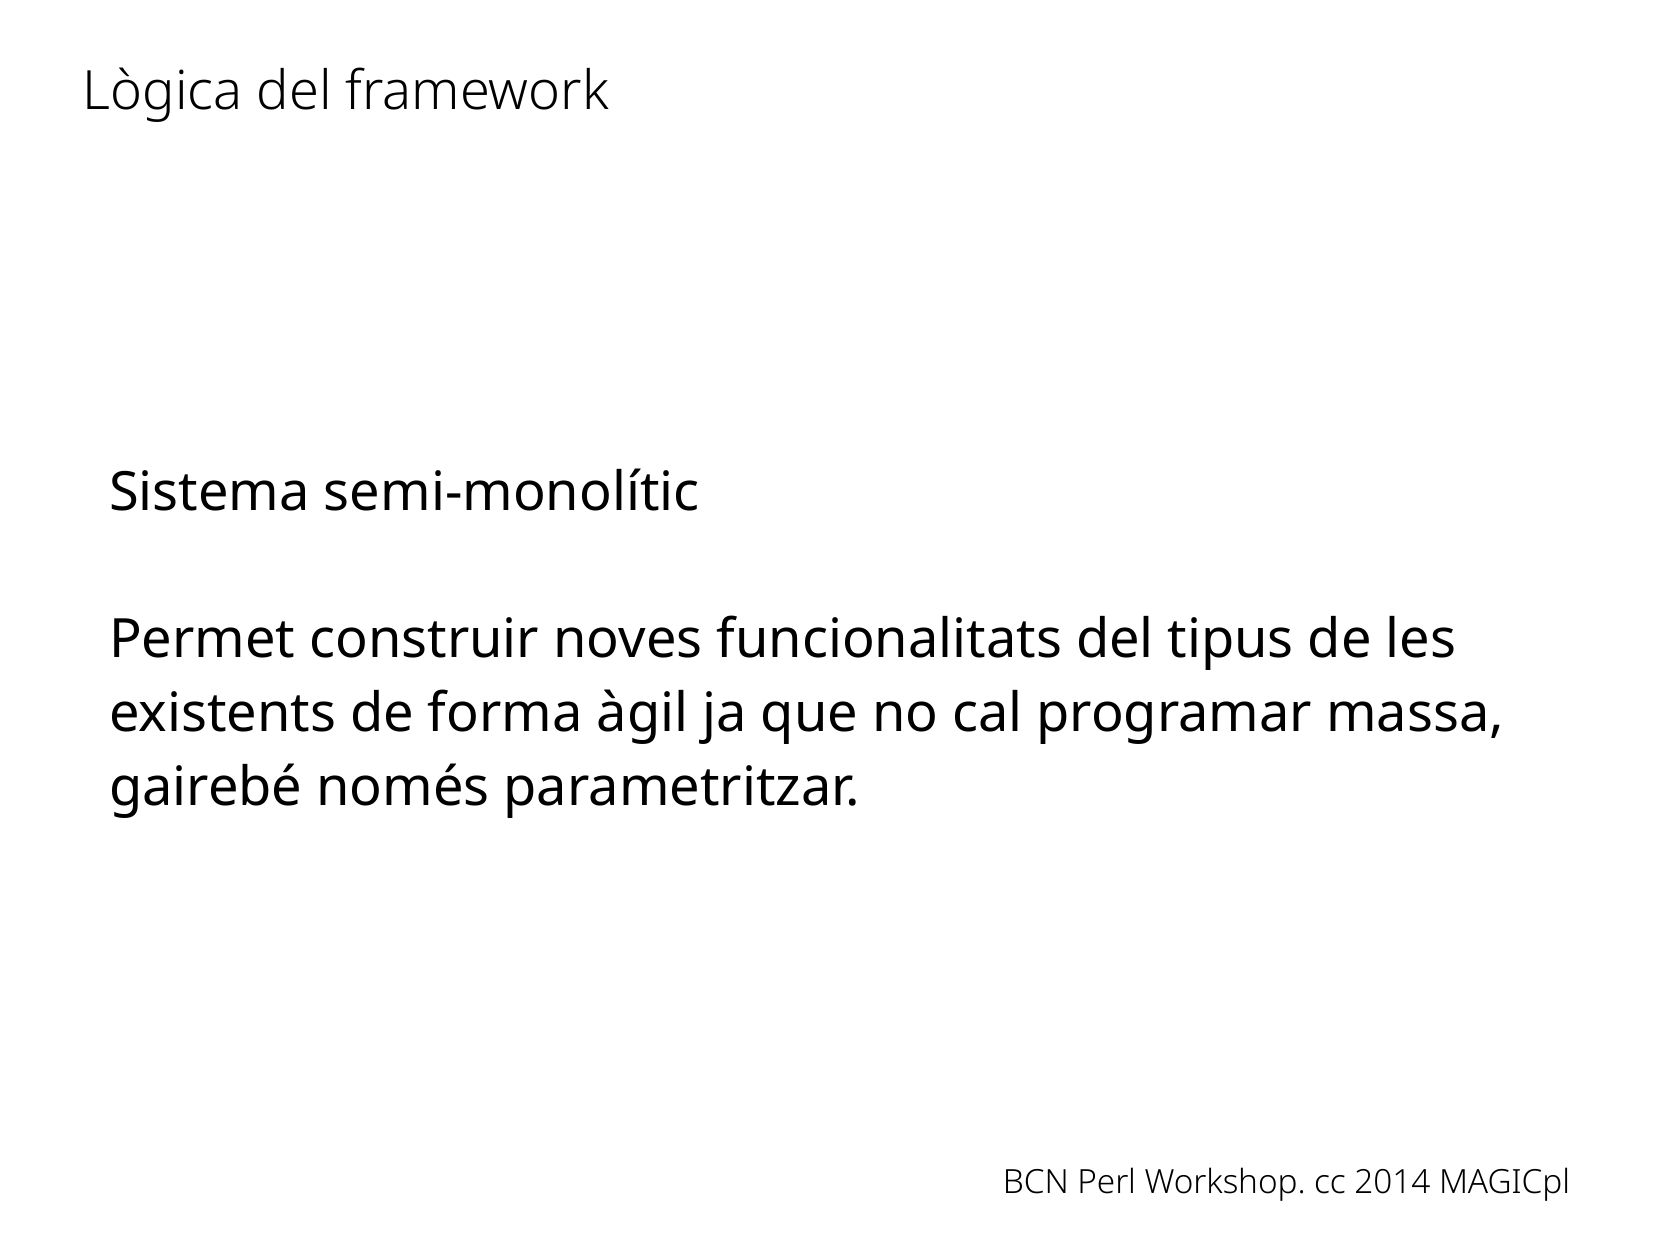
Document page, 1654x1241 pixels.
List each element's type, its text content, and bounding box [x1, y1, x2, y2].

text_box Sistema semi-monolític Permet construir noves funcionalitats del tipus de les existents de forma àgil ja que no cal programar massa, gairebé només parametritzar. [94, 444, 1548, 1045]
title BCN Perl Workshop. cc 2014 MAGICpl [82, 1139, 1571, 1223]
title Lògica del framework [82, 47, 1571, 130]
